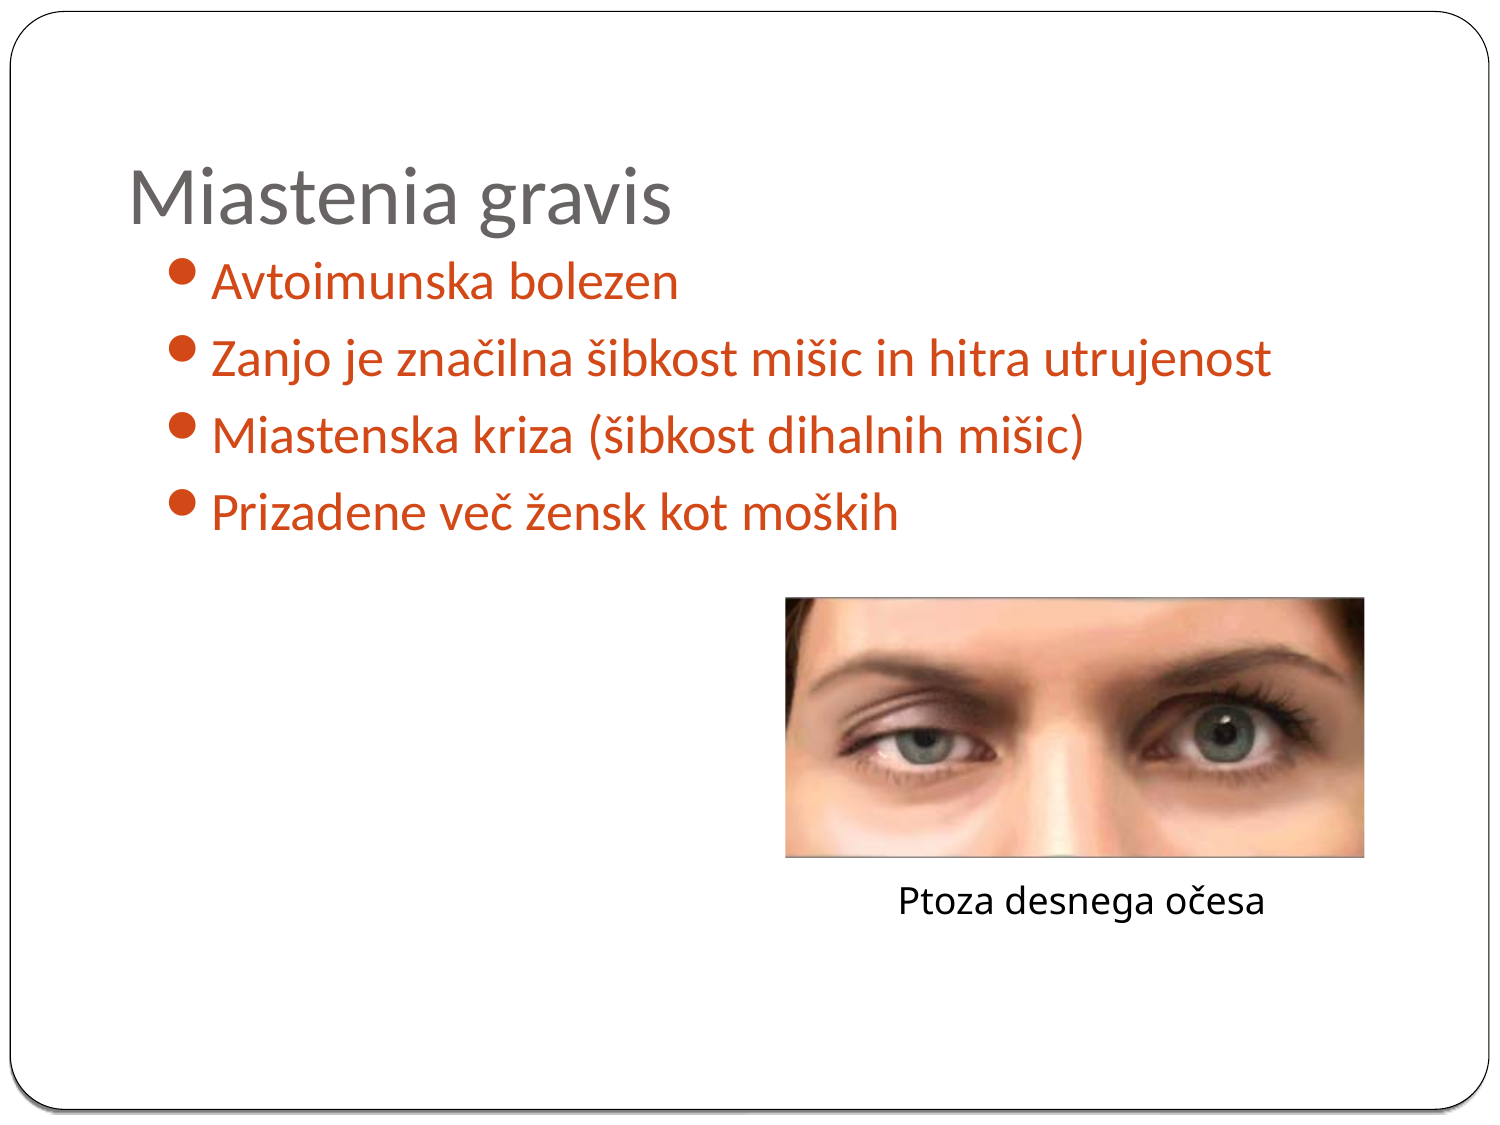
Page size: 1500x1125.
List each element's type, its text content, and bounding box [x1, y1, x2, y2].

text_box Ptoza desnega očesa [882, 869, 1282, 930]
picture [785, 597, 1365, 858]
list Avtoimunska bolezen Zanjo je značilna šibkost mišic in hitra utrujenost Miastenska kriza (šibkost dihalnih mišic) Prizadene več žensk kot moških [150, 237, 1425, 988]
title Miastenia gravis [112, 131, 1388, 257]
